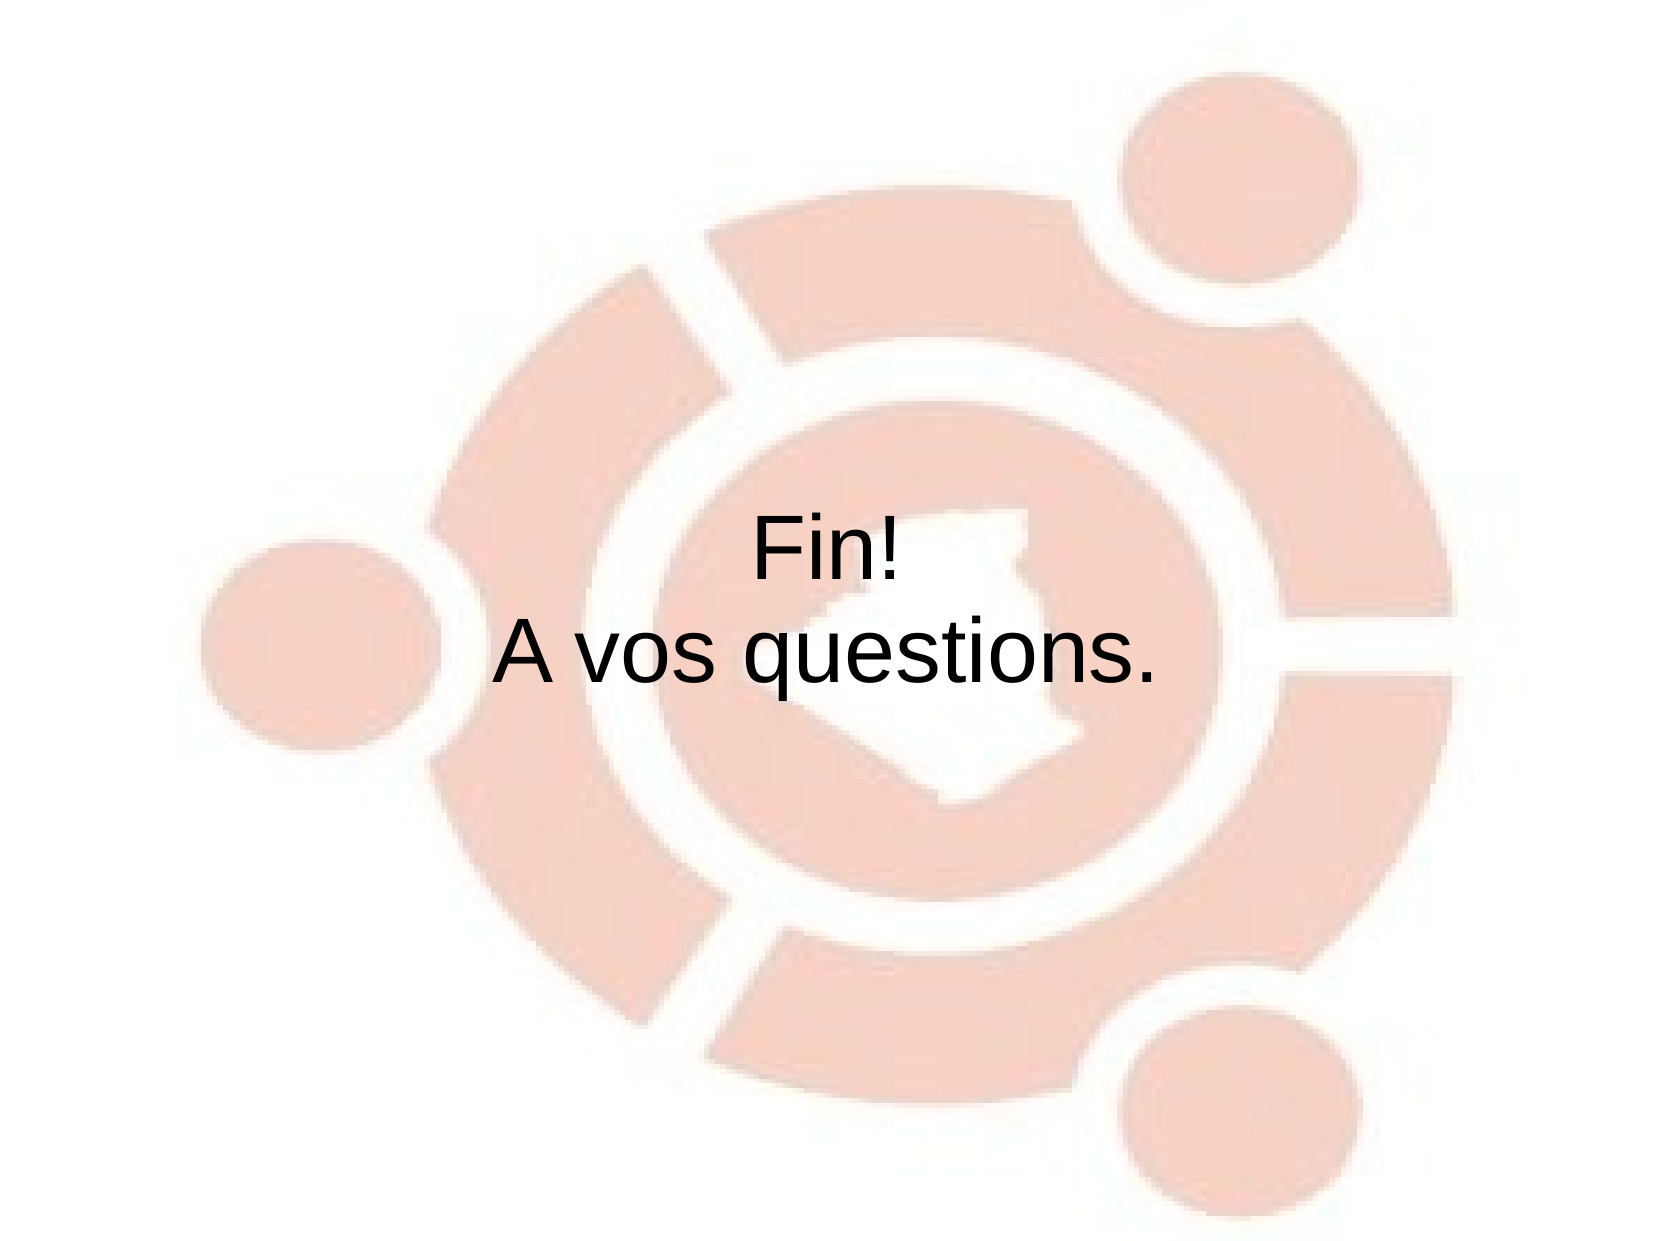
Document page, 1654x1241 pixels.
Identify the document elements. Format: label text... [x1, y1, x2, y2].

title Fin! A vos questions. [82, 496, 1571, 704]
picture [0, 0, 1654, 1241]
